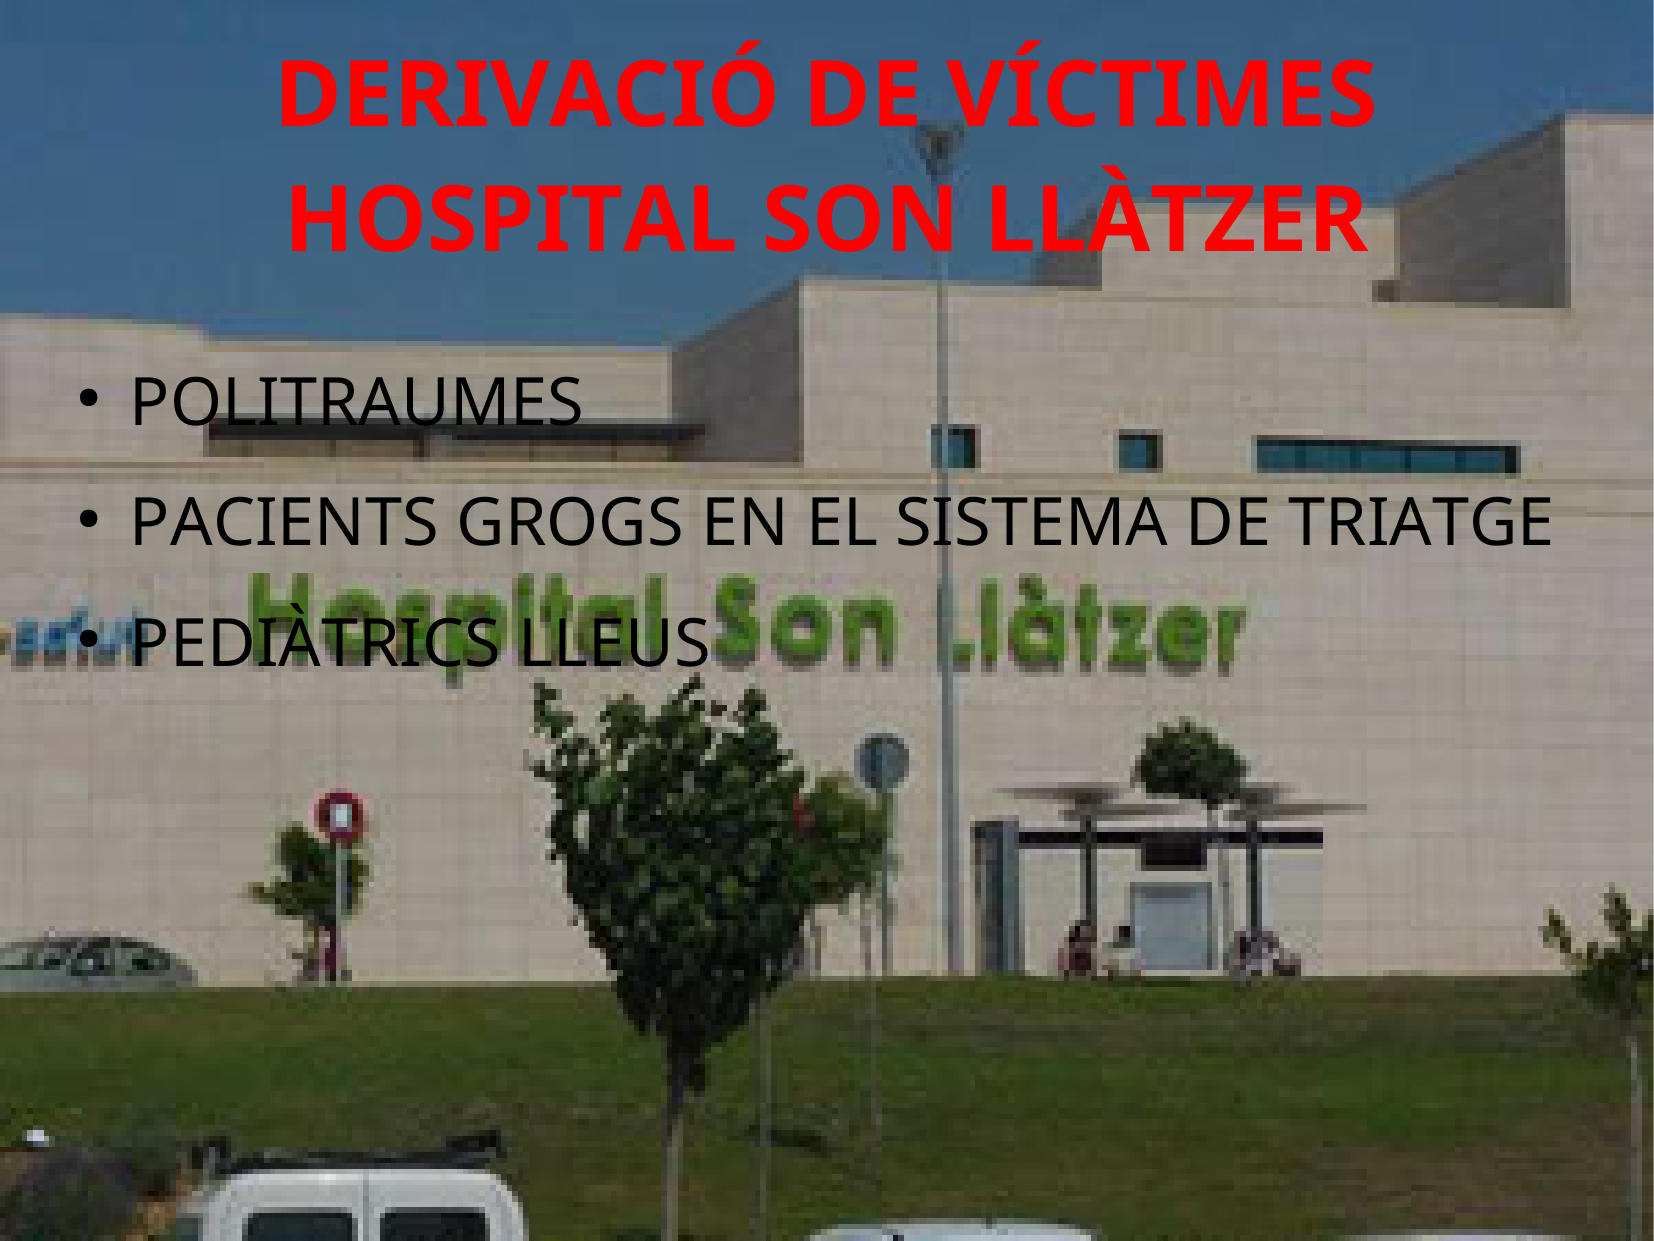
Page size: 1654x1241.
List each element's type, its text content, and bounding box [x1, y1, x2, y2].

picture [0, 0, 1654, 1241]
list POLITRAUMES PACIENTS GROGS EN EL SISTEMA DE TRIATGE PEDIÀTRICS LLEUS [59, 354, 1571, 1109]
title DERIVACIÓ DE VÍCTIMES HOSPITAL SON LLÀTZER [82, 25, 1571, 281]
